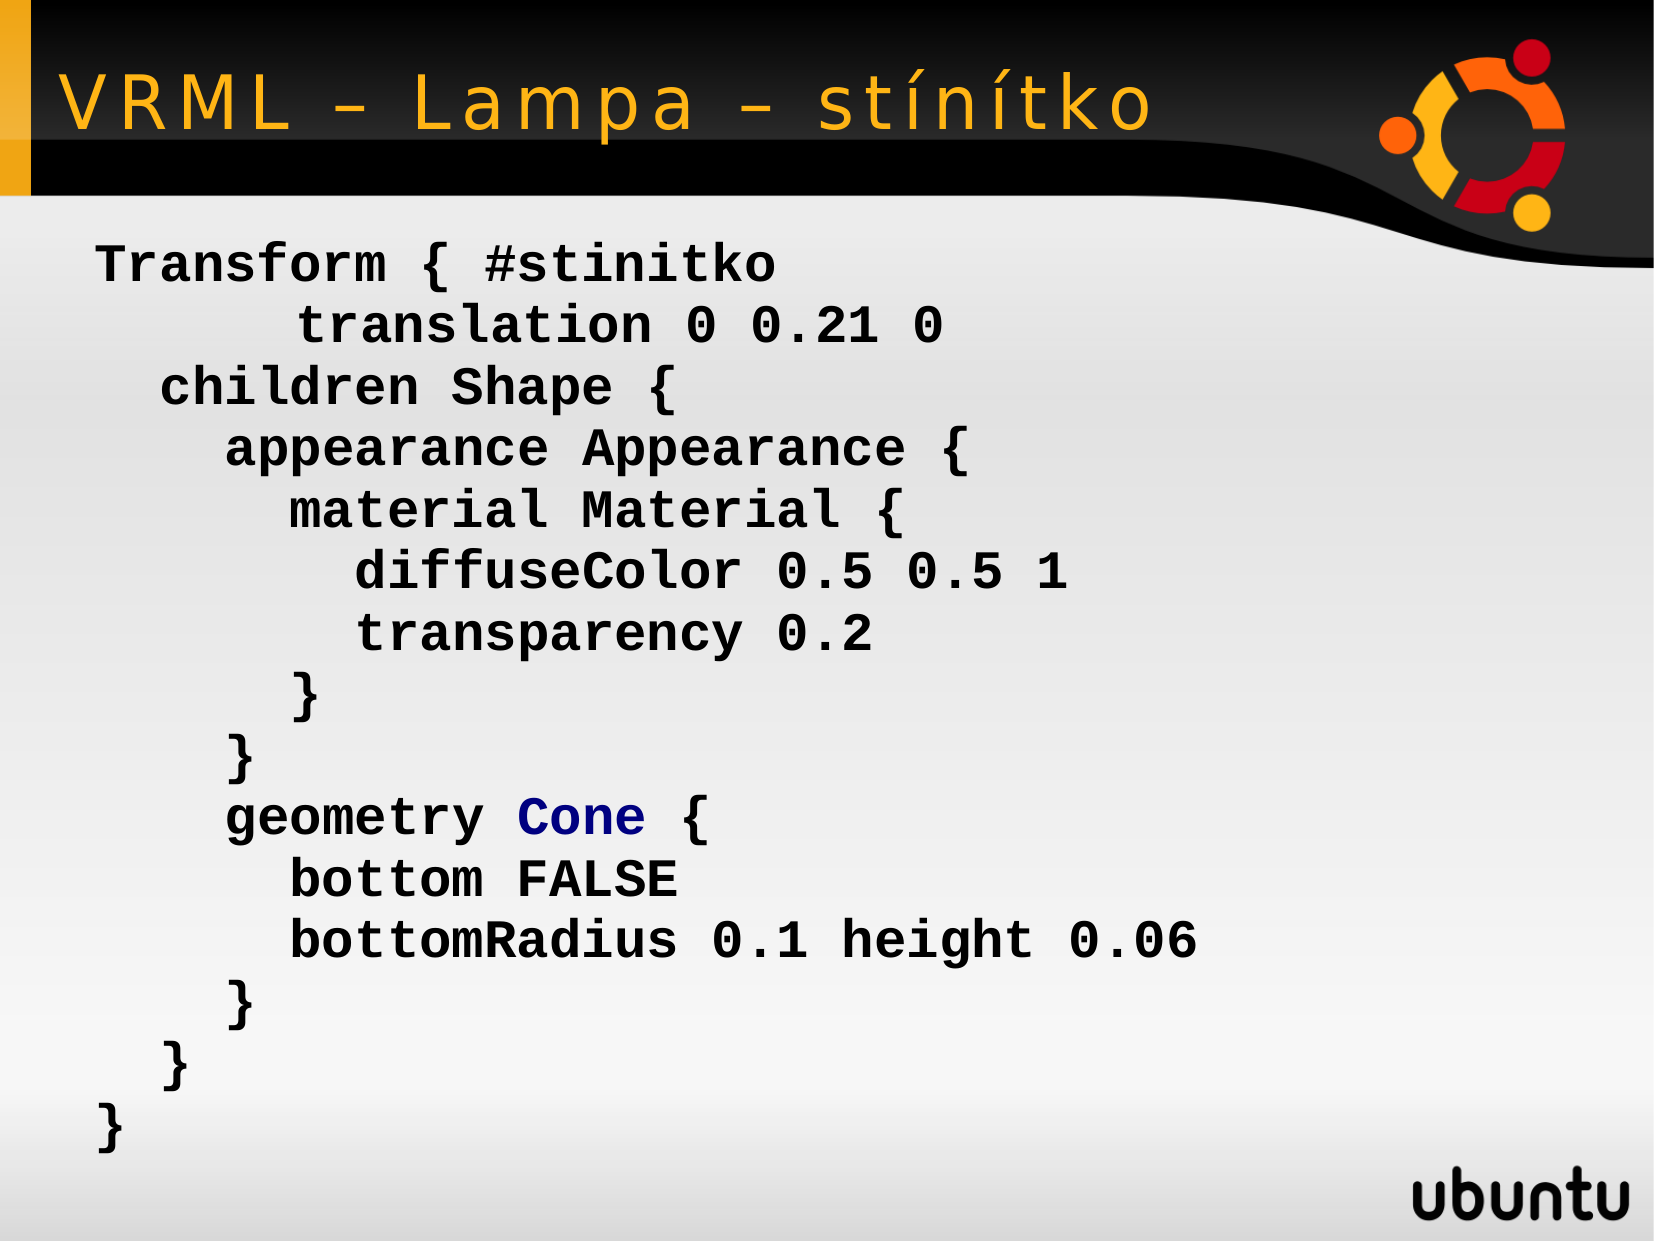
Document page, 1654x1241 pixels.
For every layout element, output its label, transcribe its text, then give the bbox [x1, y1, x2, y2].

picture [0, 0, 1654, 1241]
title VRML – Lampa – stínítko [59, 29, 1270, 178]
list Transform { #stinitko translation 0 0.21 0 children Shape { appearance Appearance { material Material { diffuseColor 0.5 0.5 1 transparency 0.2 } } geometry Cone { bottom FALSE bottomRadius 0.1 height 0.06 } } } [76, 236, 1565, 1159]
